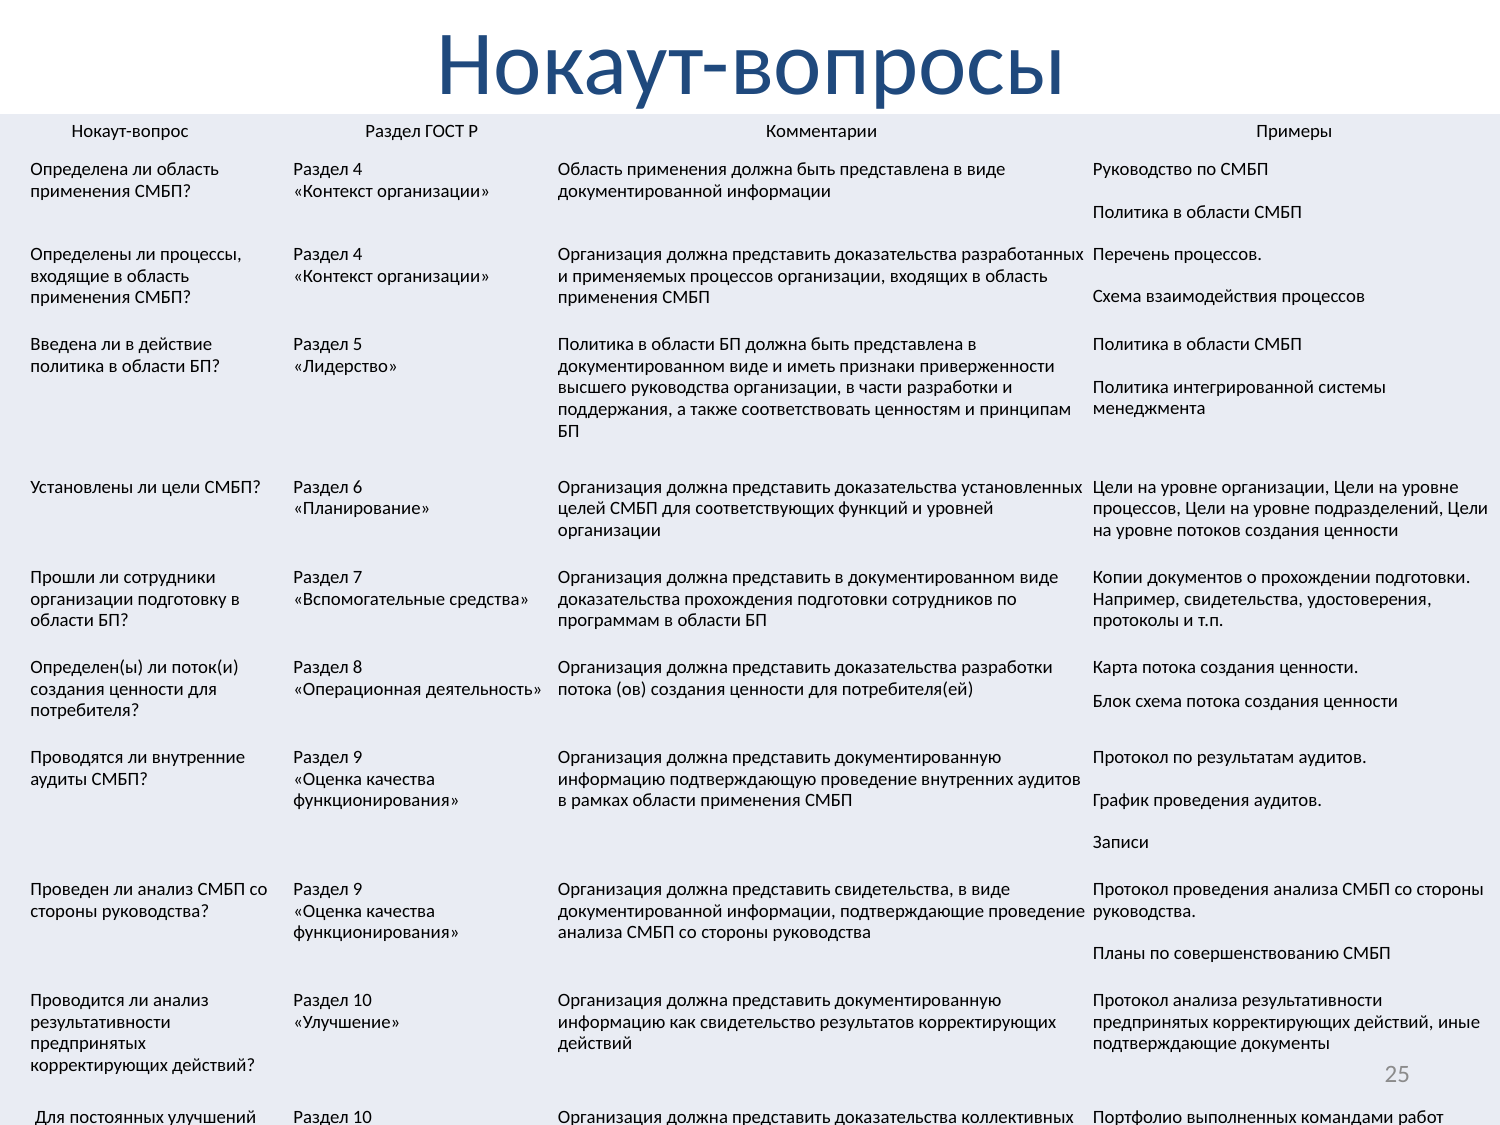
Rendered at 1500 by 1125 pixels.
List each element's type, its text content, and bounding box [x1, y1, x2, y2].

table_cell Копии документов о прохождении подготовки. Например, свидетельства, удостоверения, протоколы и т.п. [1089, 559, 1500, 649]
table_cell Раздел 6 «Планирование» [289, 469, 554, 559]
table_cell Организация должна представить документированную информацию подтверждающую проведение внутренних аудитов в рамках области применения СМБП [554, 740, 1089, 871]
table_cell Перечень процессов. Схема взаимодействия процессов [1089, 236, 1500, 327]
table_cell Определены ли процессы, входящие в область применения СМБП? [0, 236, 289, 327]
table_cell Портфолио выполненных командами работ Перечень выделенных ресурсов для результативной работы команд [1089, 1099, 1500, 1125]
table_cell Протокол анализа результативности предпринятых корректирующих действий, иные подтверждающие документы [1089, 982, 1500, 1099]
table_header Нокаут-вопрос [0, 114, 289, 151]
table_cell Раздел 7 «Вспомогательные средства» [289, 559, 554, 649]
table_cell Раздел 10 «Улучшение» [289, 982, 554, 1099]
table_cell Раздел 5 «Лидерство» [289, 327, 554, 469]
table_cell Прошли ли сотрудники организации подготовку в области БП? [0, 559, 289, 649]
table_cell Раздел 4 «Контекст организации» [289, 151, 554, 236]
table_cell Протокол по результатам аудитов. График проведения аудитов. Записи [1089, 740, 1500, 871]
table_cell Организация должна представить доказательства разработанных и применяемых процессов организации, входящих в область применения СМБП [554, 236, 1089, 327]
table_cell Раздел 8 «Операционная деятельность» [289, 649, 554, 740]
table_cell Проводится ли анализ результативности предпринятых корректирующих действий? [0, 982, 289, 1099]
table_cell Политика в области СМБП Политика интегрированной системы менеджмента [1089, 327, 1500, 469]
table_cell Определен(ы) ли поток(и) создания ценности для потребителя? [0, 649, 289, 740]
table_cell Руководство по СМБП Политика в области СМБП [1089, 151, 1500, 236]
table_cell Раздел 4 «Контекст организации» [289, 236, 554, 327]
table_cell Область применения должна быть представлена в виде документированной информации [554, 151, 1089, 236]
text_box Нокаут-вопросы [76, 0, 1427, 114]
table_cell Организация должна представить доказательства разработки потока (ов) создания ценности для потребителя(ей) [554, 649, 1089, 740]
table_cell Цели на уровне организации, Цели на уровне процессов, Цели на уровне подразделений, Цели на уровне потоков создания ценности [1089, 469, 1500, 559]
table_cell Раздел 9 «Оценка качества функционирования» [289, 871, 554, 982]
table_cell Организация должна представить в документированном виде доказательства прохождения подготовки сотрудников по программам в области БП [554, 559, 1089, 649]
table_cell Определена ли область применения СМБП? [0, 151, 289, 236]
table_cell Проводятся ли внутренние аудиты СМБП? [0, 740, 289, 871]
table_header Комментарии [554, 114, 1089, 151]
table_cell Карта потока создания ценности. Блок схема потока создания ценности [1089, 649, 1500, 740]
table_cell Организация должна представить свидетельства, в виде документированной информации, подтверждающие проведение анализа СМБП со стороны руководства [554, 871, 1089, 982]
table_cell Раздел 10 «Улучшение» [289, 1099, 554, 1125]
table_cell Протокол проведения анализа СМБП со стороны руководства. Планы по совершенствованию СМБП [1089, 871, 1500, 982]
table_cell Для постоянных улучшений используются ли коллективные формы организации сотрудников? [0, 1099, 289, 1125]
table_cell Организация должна представить документированную информацию как свидетельство результатов корректирующих действий [554, 982, 1089, 1099]
table_header Раздел ГОСТ Р [289, 114, 554, 151]
table_cell Установлены ли цели СМБП? [0, 469, 289, 559]
table_cell Введена ли в действие политика в области БП? [0, 327, 289, 469]
table_header Примеры [1089, 114, 1500, 151]
table_cell Организация должна представить доказательства установленных целей СМБП для соответствующих функций и уровней организации [554, 469, 1089, 559]
text_box <номер> [1074, 1042, 1425, 1103]
table_cell Политика в области БП должна быть представлена в документированном виде и иметь признаки приверженности высшего руководства организации, в части разработки и поддержания, а также соответствовать ценностям и принципам БП [554, 327, 1089, 469]
table_cell Раздел 9 «Оценка качества функционирования» [289, 740, 554, 871]
table_cell Проведен ли анализ СМБП со стороны руководства? [0, 871, 289, 982]
table_cell Организация должна представить доказательства коллективных формы организации сотрудников для вовлечения в деятельность по постоянному улучшению [554, 1099, 1089, 1125]
